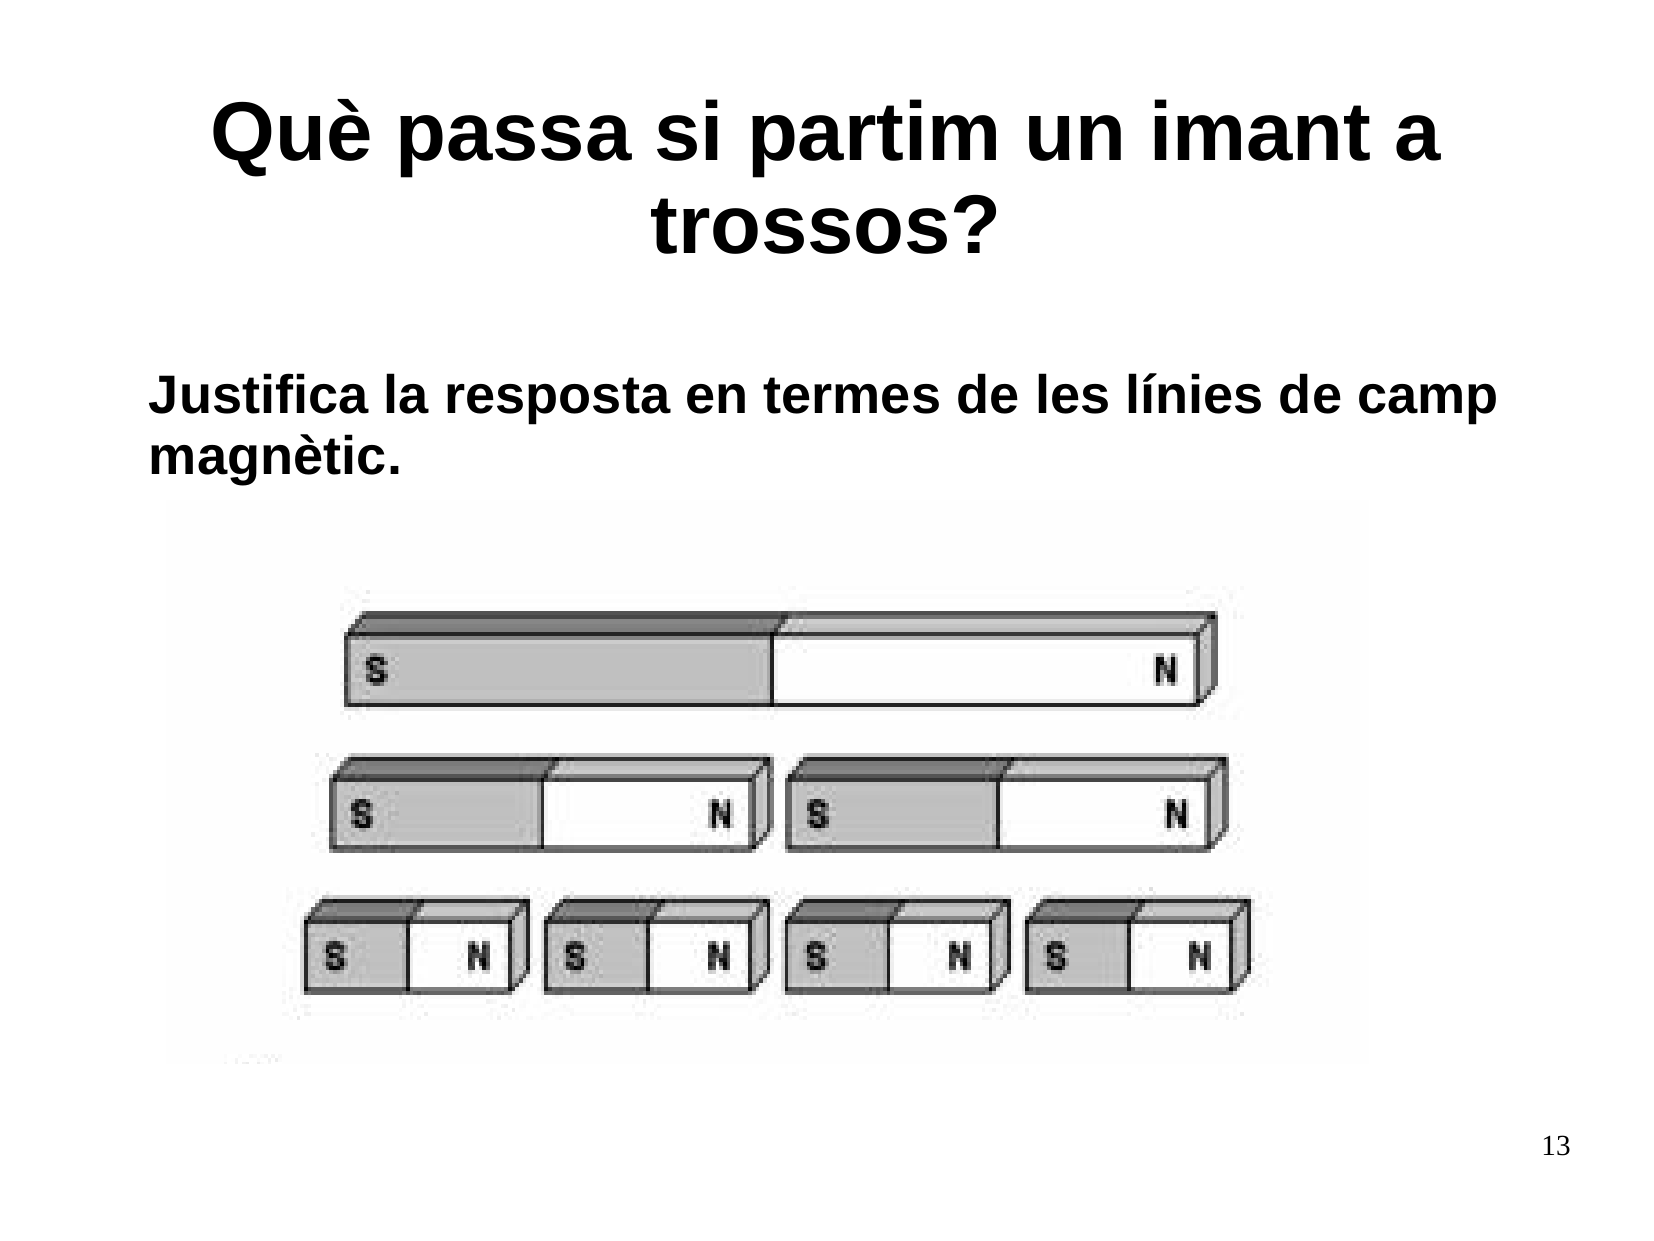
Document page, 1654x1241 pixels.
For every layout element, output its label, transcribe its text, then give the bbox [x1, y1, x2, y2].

text_box Què passa si partim un imant a trossos? Justifica la resposta en termes de les línies de camp magnètic. [134, 78, 1519, 494]
picture [166, 500, 1369, 1064]
